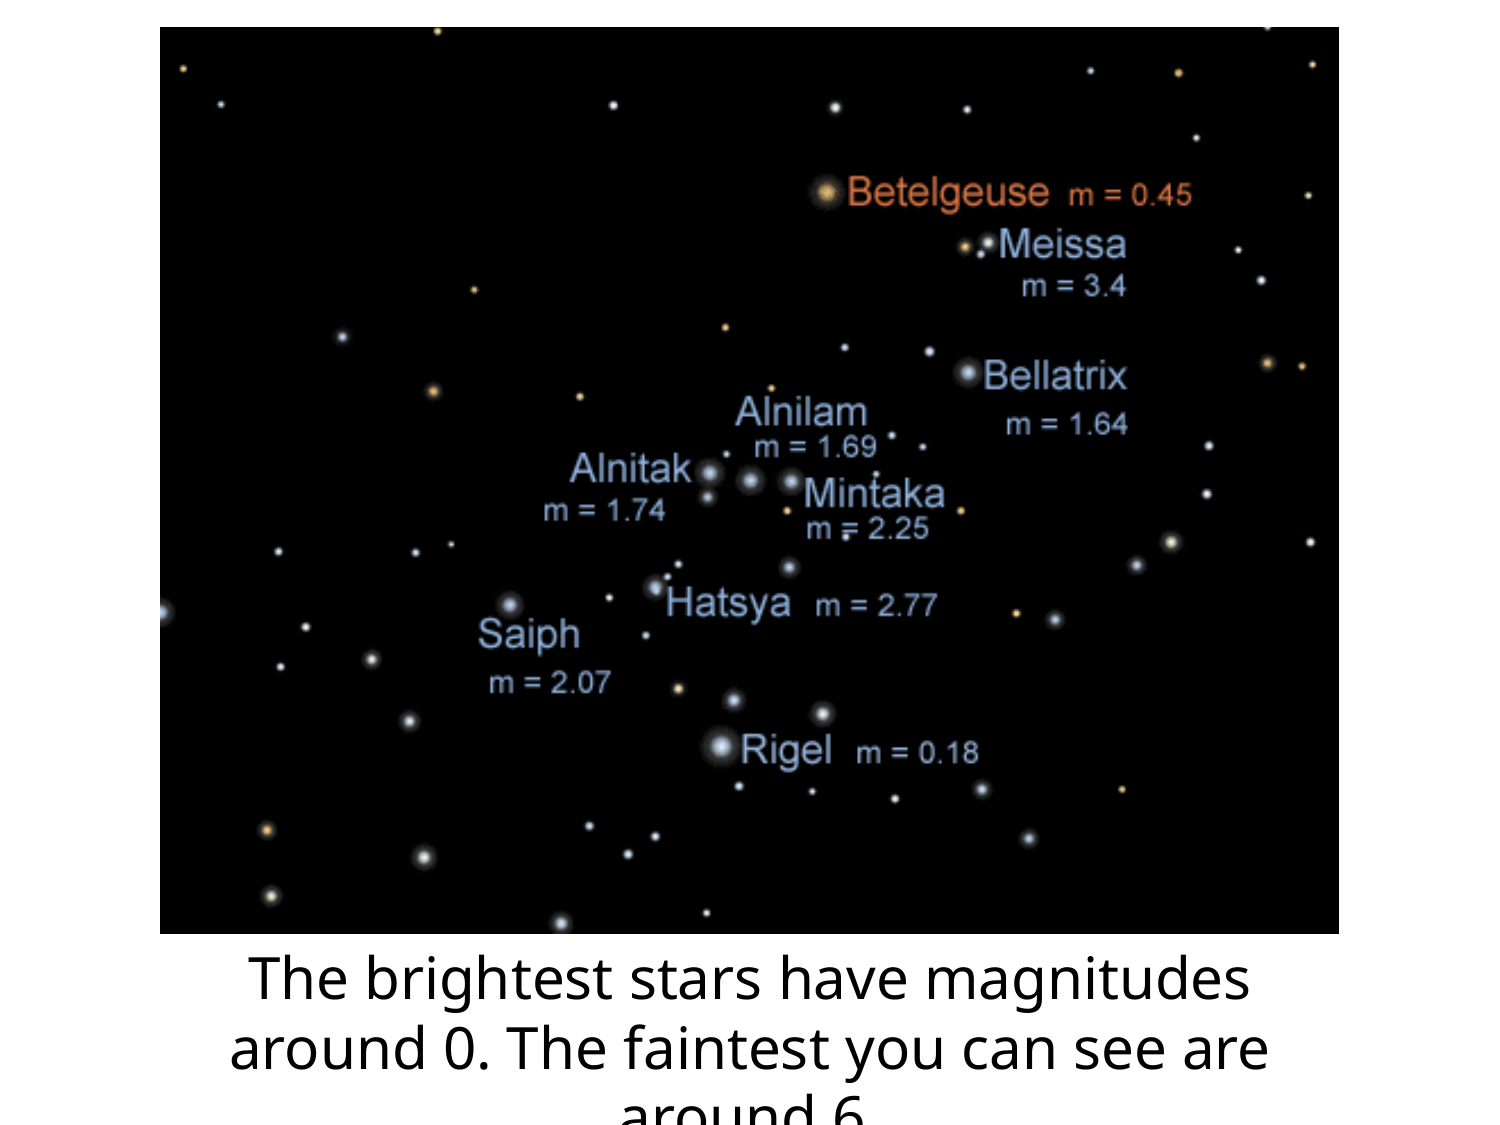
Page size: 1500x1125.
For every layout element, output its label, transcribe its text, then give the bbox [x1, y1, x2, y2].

picture [160, 27, 1339, 933]
text_box The brightest stars have magnitudes around 0. The faintest you can see are around 6. [134, 933, 1366, 1125]
